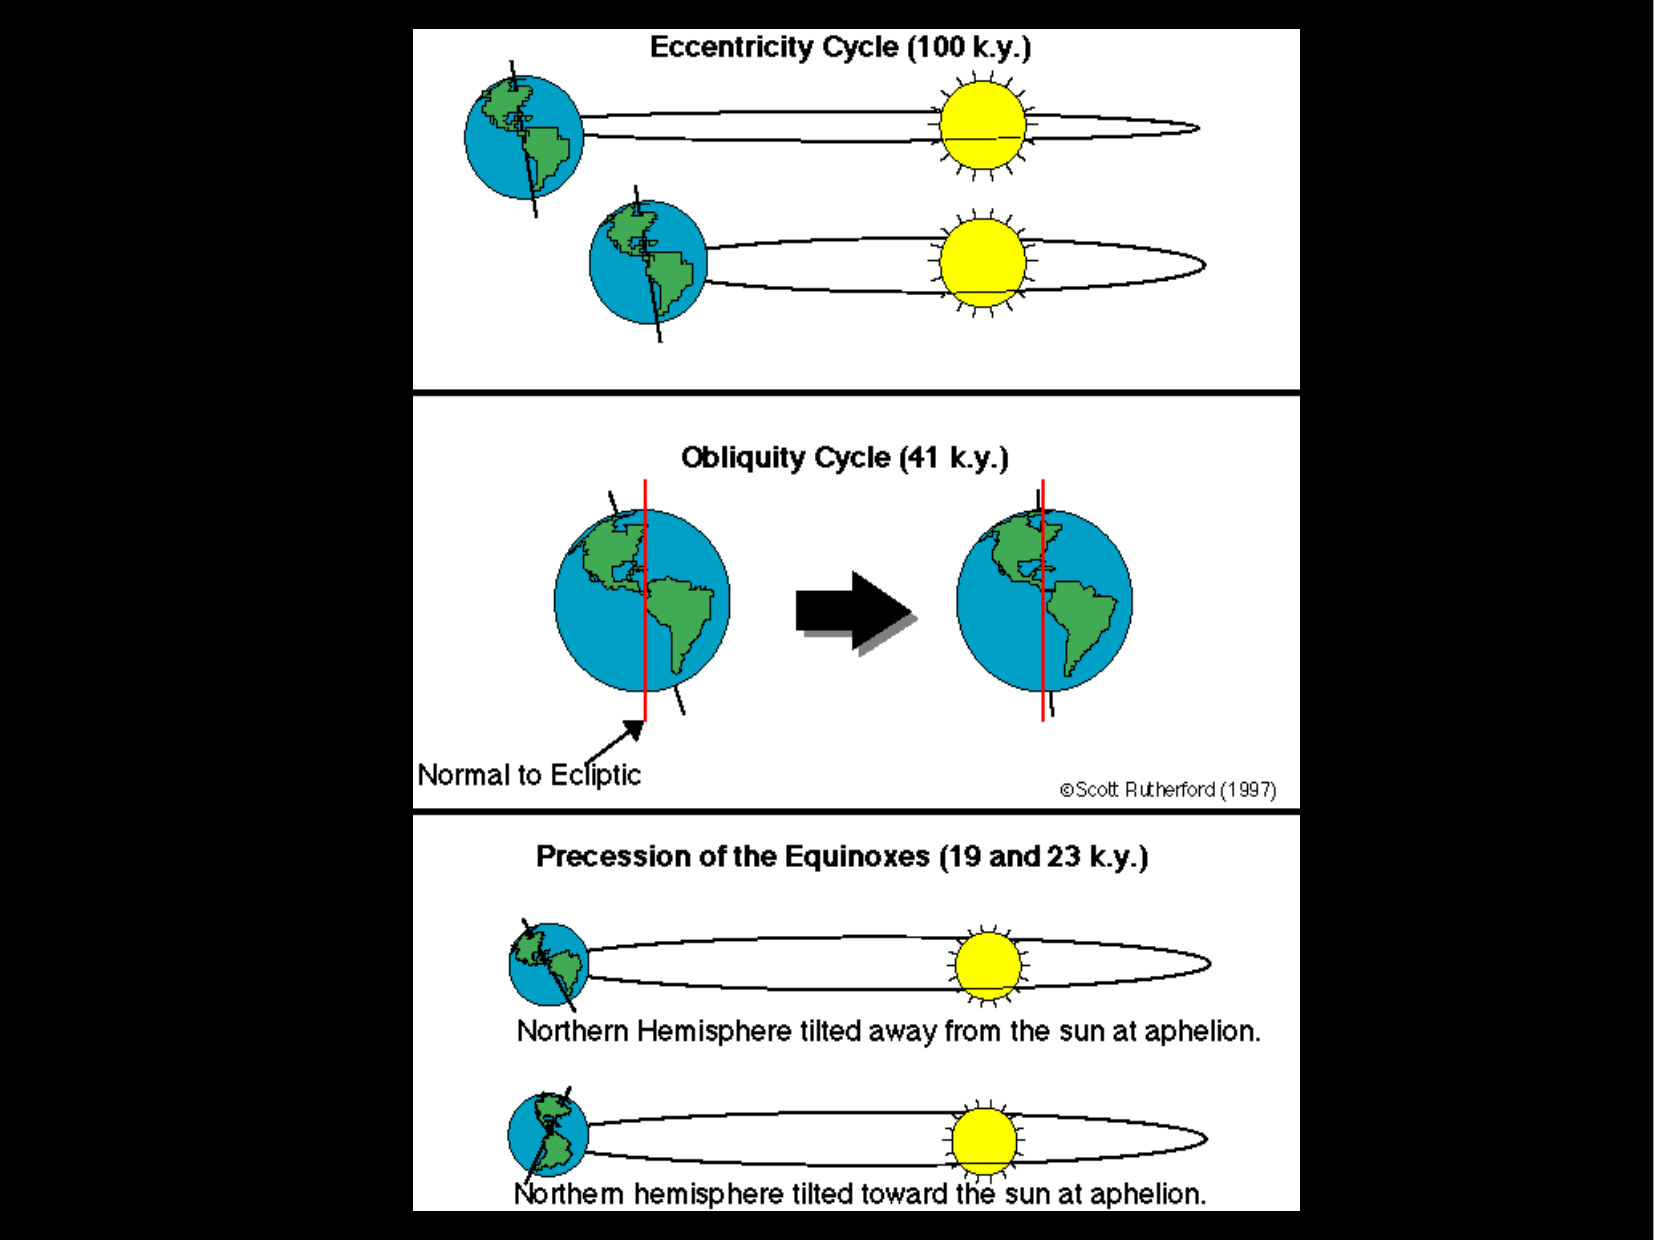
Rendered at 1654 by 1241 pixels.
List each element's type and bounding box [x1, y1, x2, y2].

picture [413, 29, 1300, 1211]
